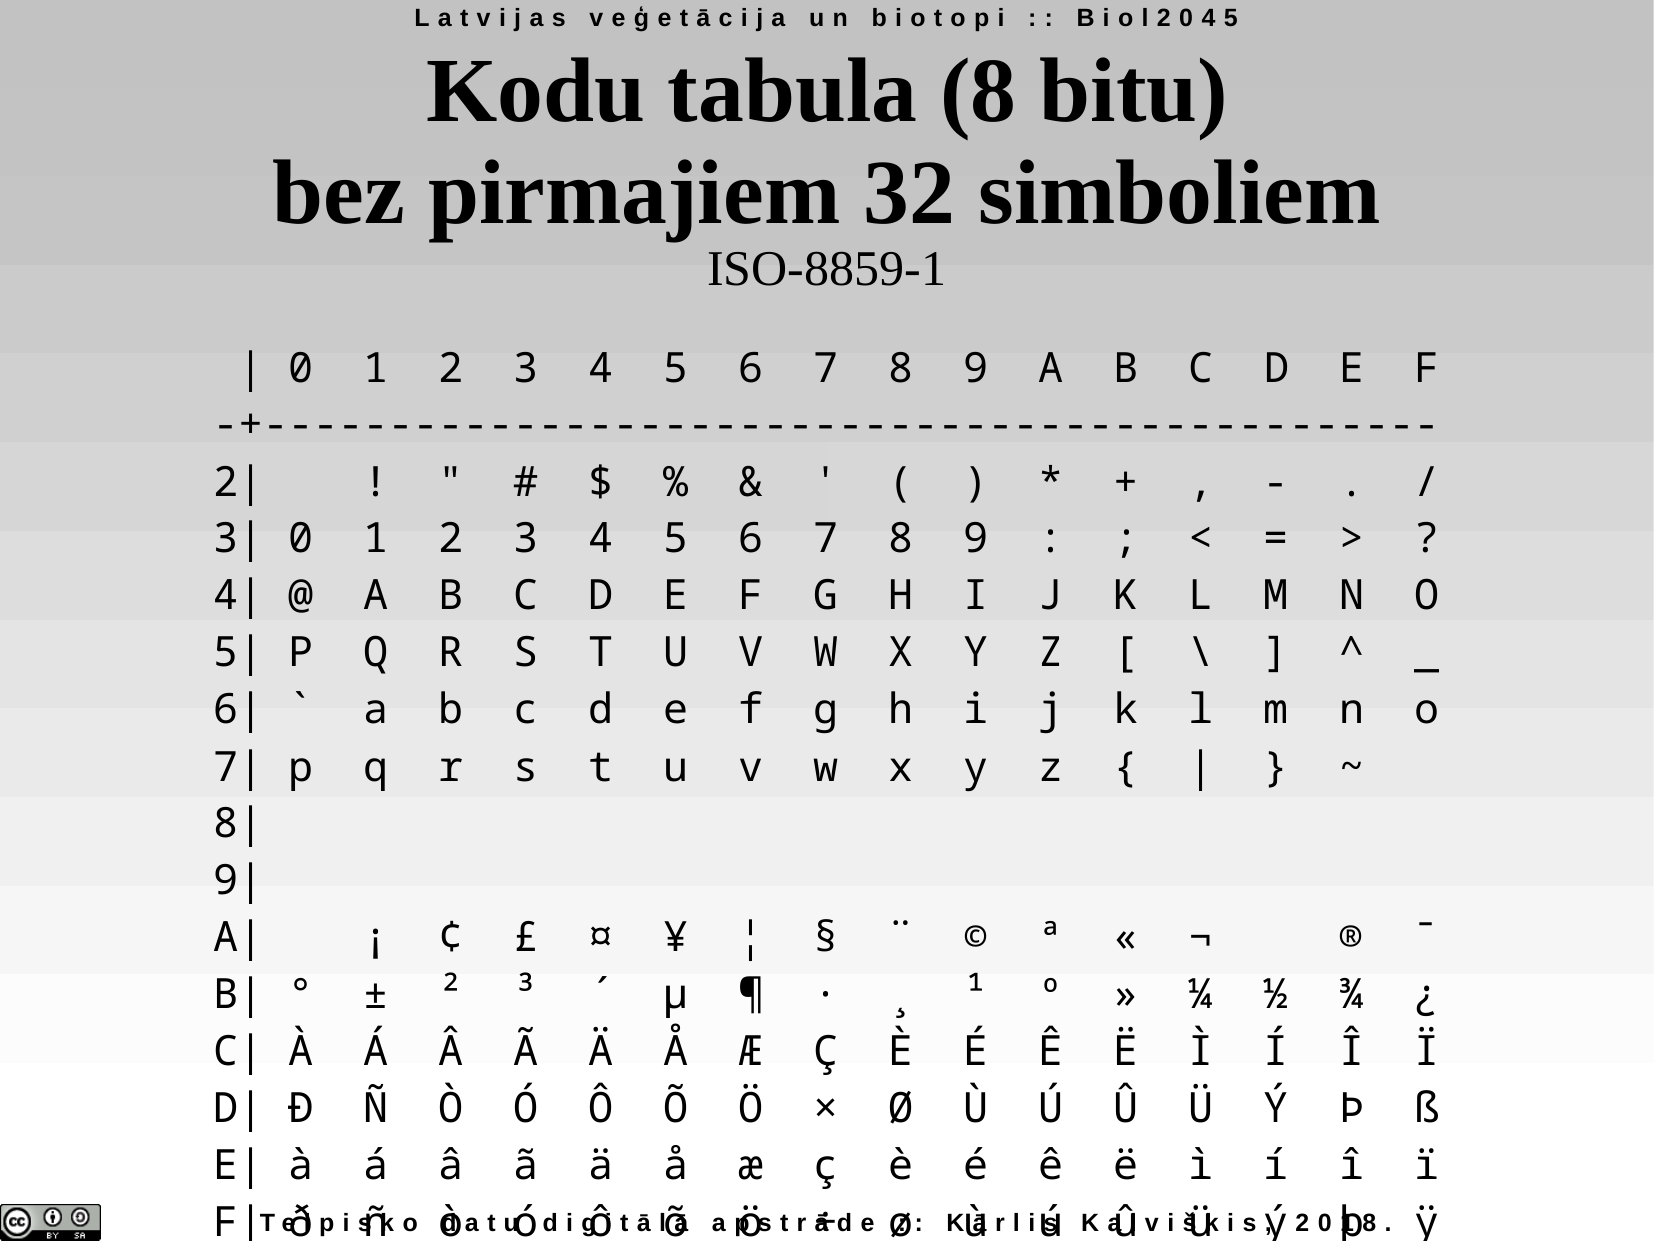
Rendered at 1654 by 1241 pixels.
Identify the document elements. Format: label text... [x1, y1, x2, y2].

picture [1348, 1216, 1358, 1233]
text_box ISO-8859-1 [707, 246, 947, 292]
text_box | 0 1 2 3 4 5 6 7 8 9 A B C D E F -+----------------------------------------------- 2| ! " # $ % & ' ( ) * + , - . / 3| 0 1 2 3 4 5 6 7 8 9 : ; < = > ? 4| @ A B C D E F G H I J K L M N O 5| P Q R S T U V W X Y Z [ \ ] ^ _ 6| ` a b c d e f g h i j k l m n o 7| p q r s t u v w x y z { | } ~ 8| 9| A| ¡ ¢ £ ¤ ¥ ¦ § ¨ © ª « ¬ ­ ® ¯ B| ° ± ² ³ ´ µ ¶ · ¸ ¹ º » ¼ ½ ¾ ¿ C| À Á Â Ã Ä Å Æ Ç È É Ê Ë Ì Í Î Ï D| Ð Ñ Ò Ó Ô Õ Ö × Ø Ù Ú Û Ü Ý Þ ß E| à á â ã ä å æ ç è é ê ë ì í î ï F| ð ñ ò ó ô õ ö ÷ ø ù ú û ü ý þ ÿ [213, 337, 1439, 1138]
picture [0, 0, 1654, 1241]
title Kodu tabula (8 bitu) bez pirmajiem 32 simboliem [59, 37, 1596, 246]
